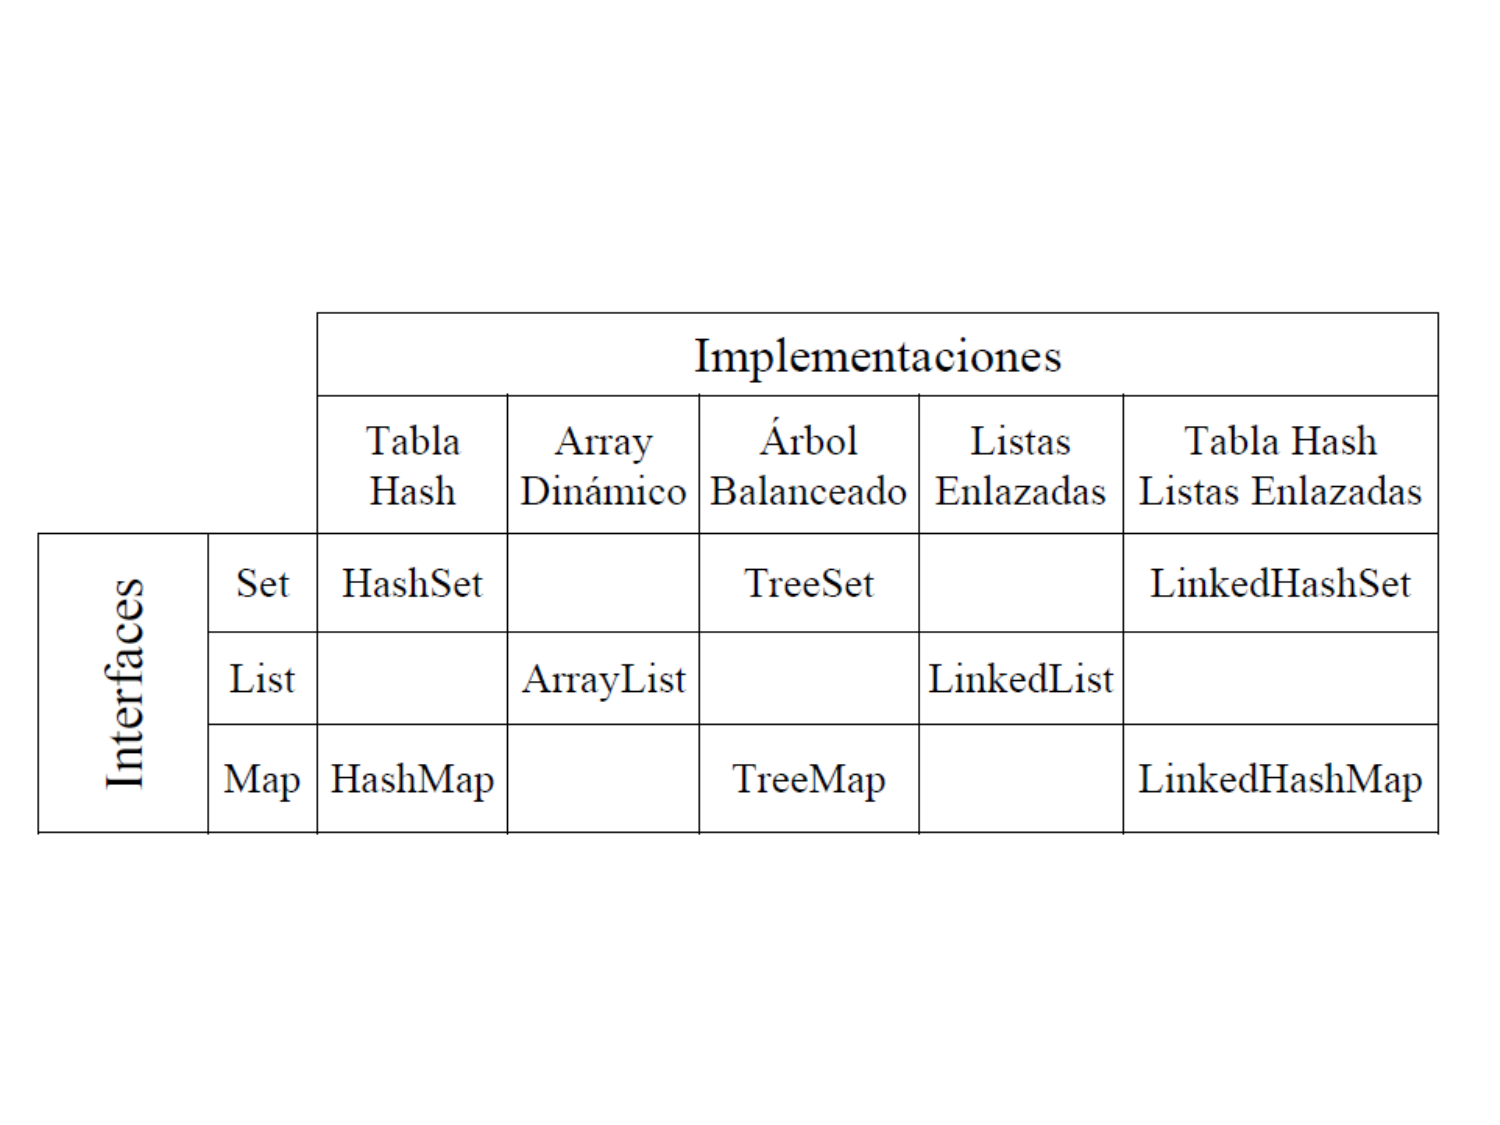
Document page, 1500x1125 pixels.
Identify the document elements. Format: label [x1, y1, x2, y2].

picture [19, 242, 1481, 883]
